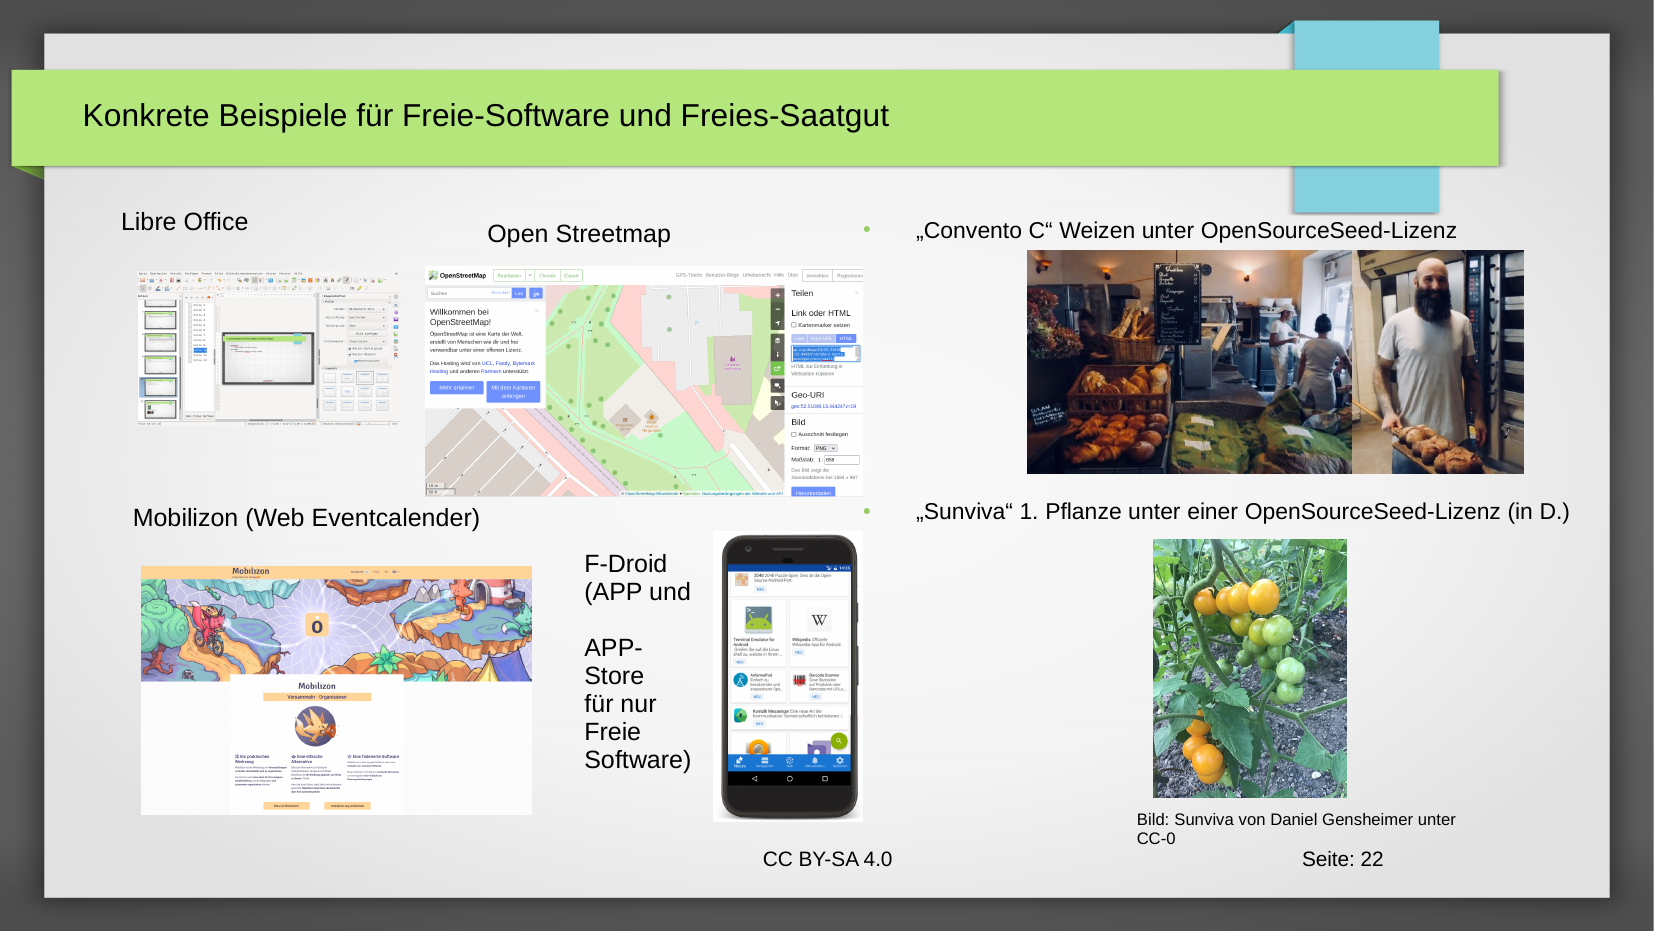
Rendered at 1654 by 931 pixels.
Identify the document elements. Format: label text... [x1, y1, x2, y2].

text_box Bild: Sunviva von Daniel Gensheimer unter CC-0 [1122, 803, 1477, 856]
list „Sunviva“ 1. Pflanze unter einer OpenSourceSeed-Lizenz (in D.) [845, 499, 1572, 757]
text_box F-Droid (APP und APP-Store für nur Freie Software) [569, 542, 709, 830]
text_box Open Streetmap [472, 212, 792, 260]
title Konkrete Beispiele für Freie-Software und Freies-Saatgut [82, 97, 1264, 133]
text_box Libre Office [106, 200, 414, 258]
picture [0, 0, 1654, 931]
text_box Mobilizon (Web Eventcalender) [118, 496, 697, 595]
list „Convento C“ Weizen unter OpenSourceSeed-Lizenz [845, 217, 1572, 475]
